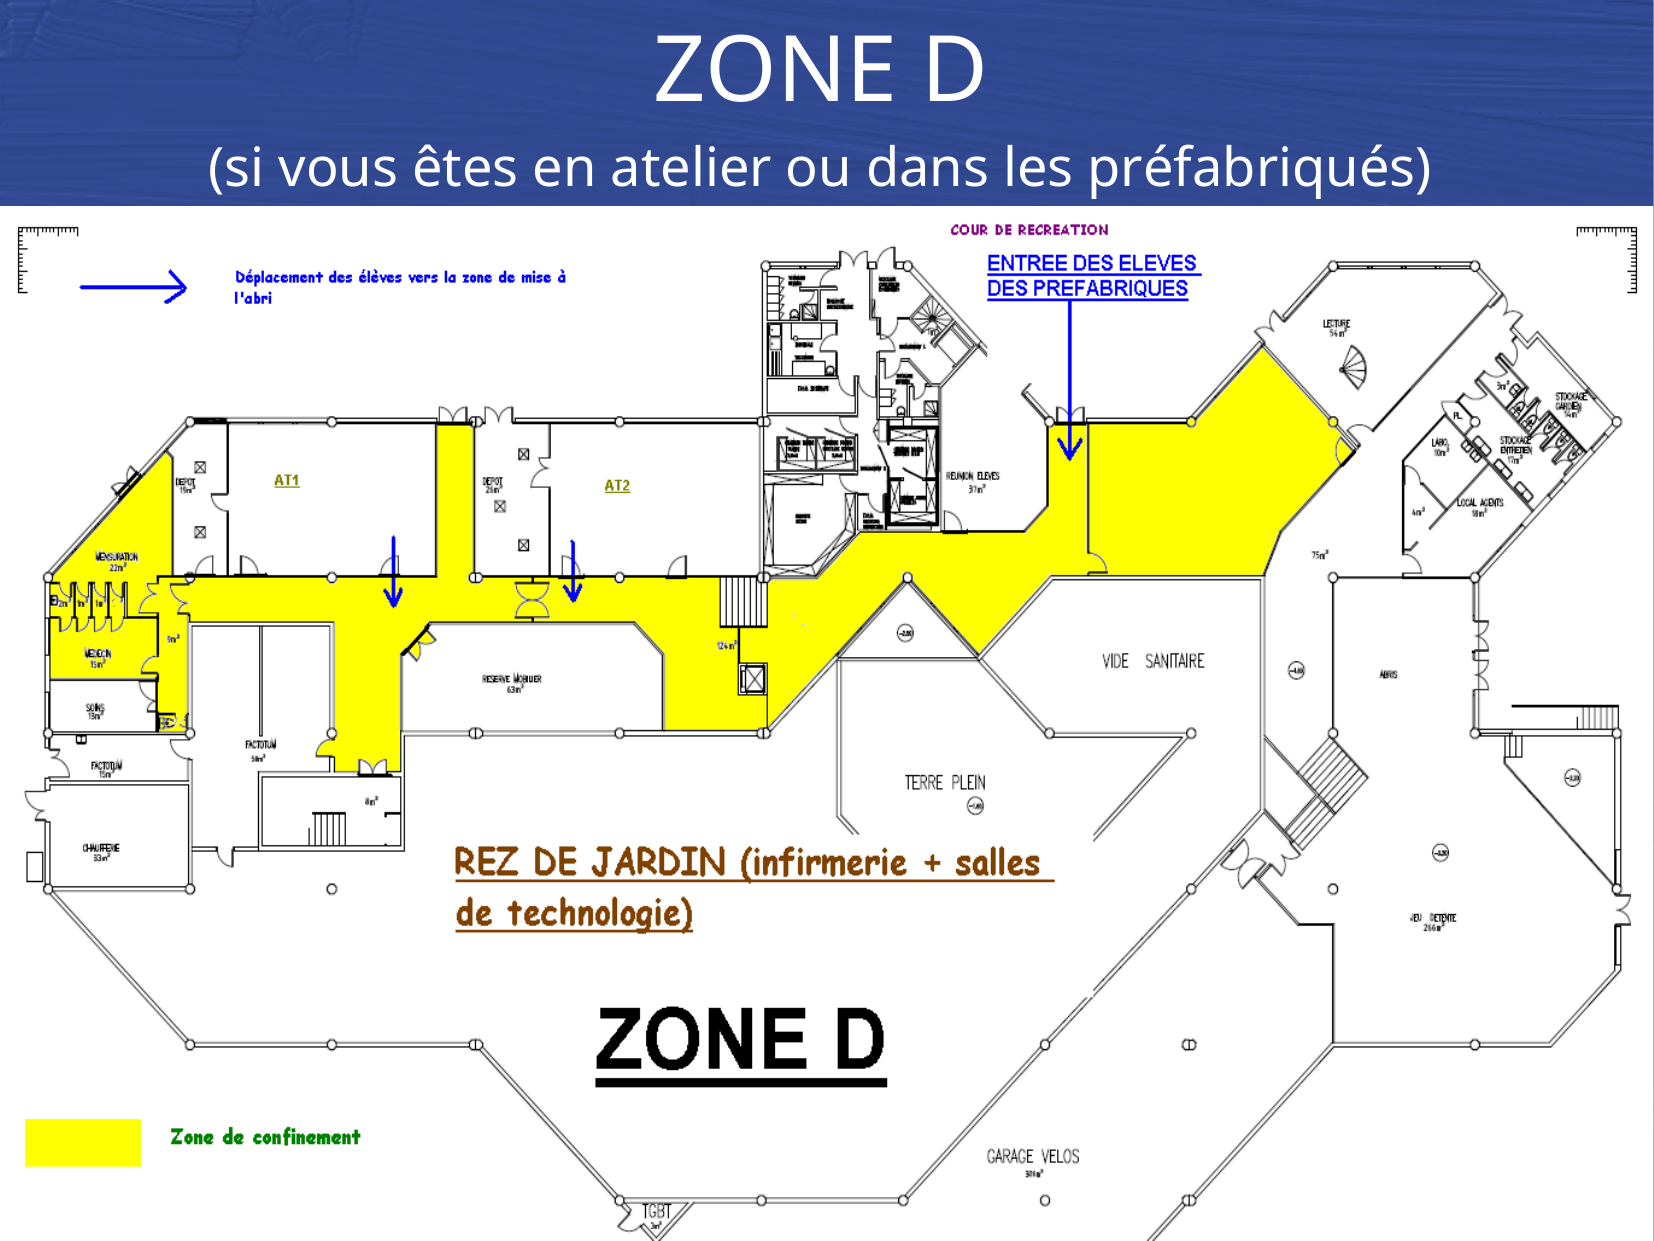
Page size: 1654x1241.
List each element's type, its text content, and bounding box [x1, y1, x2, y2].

picture [0, 0, 1654, 1241]
title ZONE D (si vous êtes en atelier ou dans les préfabriqués) [76, 0, 1565, 206]
